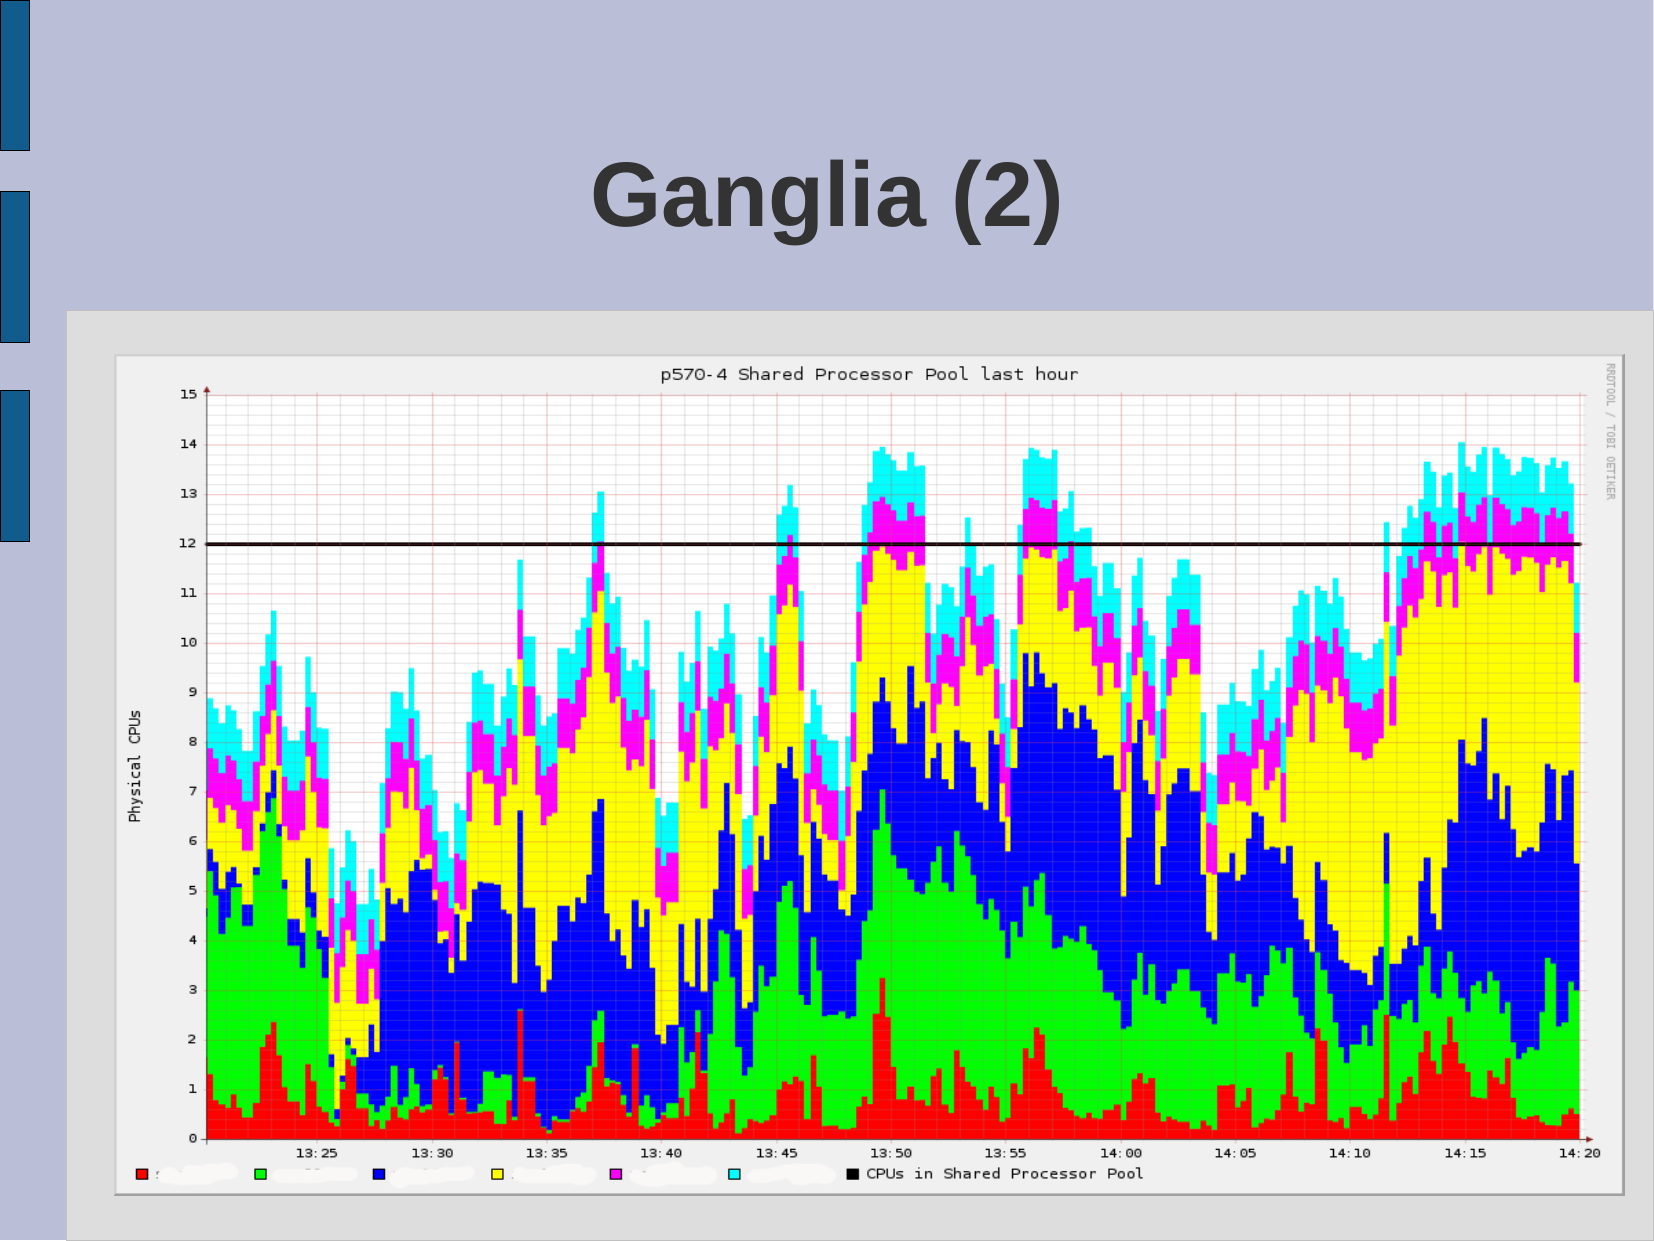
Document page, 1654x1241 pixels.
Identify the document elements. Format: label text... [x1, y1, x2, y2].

title Ganglia (2) [121, 91, 1534, 299]
picture [114, 354, 1625, 1196]
